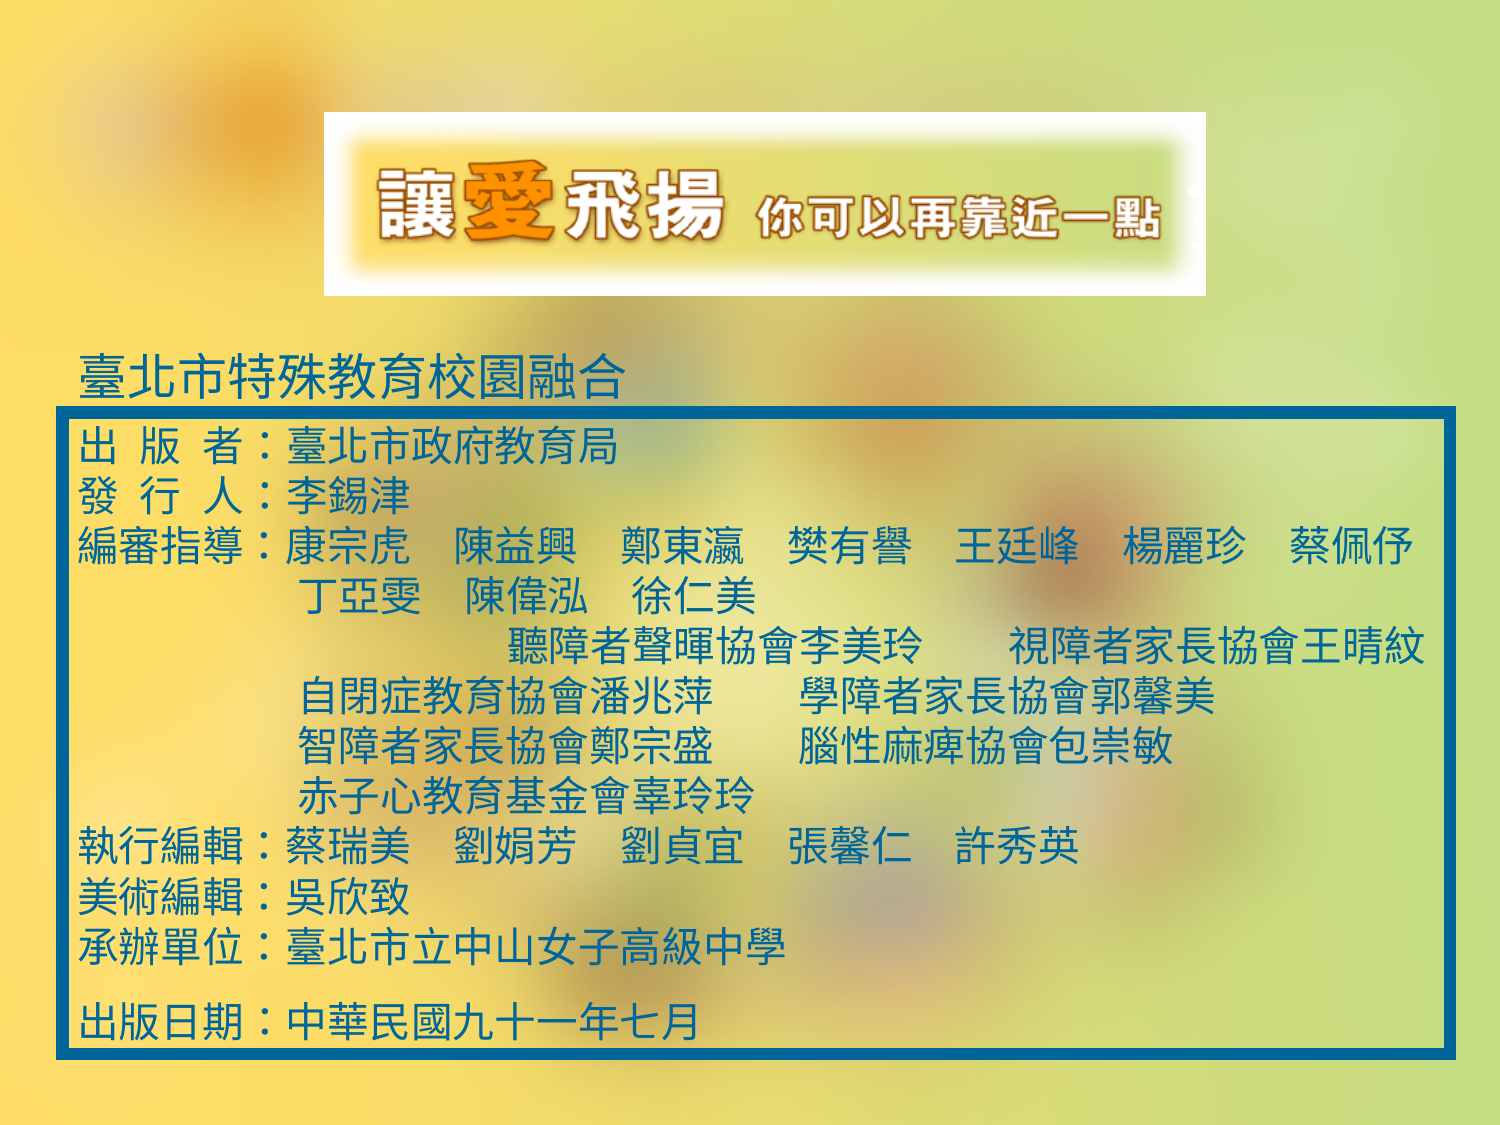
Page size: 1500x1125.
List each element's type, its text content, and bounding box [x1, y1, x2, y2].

text_box 臺北市特殊教育校園融合 [62, 337, 651, 412]
chart [324, 112, 1206, 296]
text_box 出 版 者：臺北市政府教育局 發 行 人：李錫津 編審指導：康宗虎 陳益興 鄭東瀛 樊有譽 王廷峰 楊麗珍 蔡佩伃 丁亞雯 陳偉泓 徐仁美 聽障者聲暉協會李美玲 視障者家長協會王晴紋 自閉症教育協會潘兆萍 學障者家長協會郭馨美 智障者家長協會鄭宗盛 腦性麻痺協會包崇敏 赤子心教育基金會辜玲玲 執行編輯：蔡瑞美 劉娟芳 劉貞宜 張馨仁 許秀英 美術編輯：吳欣致 承辦單位：臺北市立中山女子高級中學 出版日期：中華民國九十一年七月 [62, 412, 1450, 1055]
picture [0, 0, 1500, 1125]
